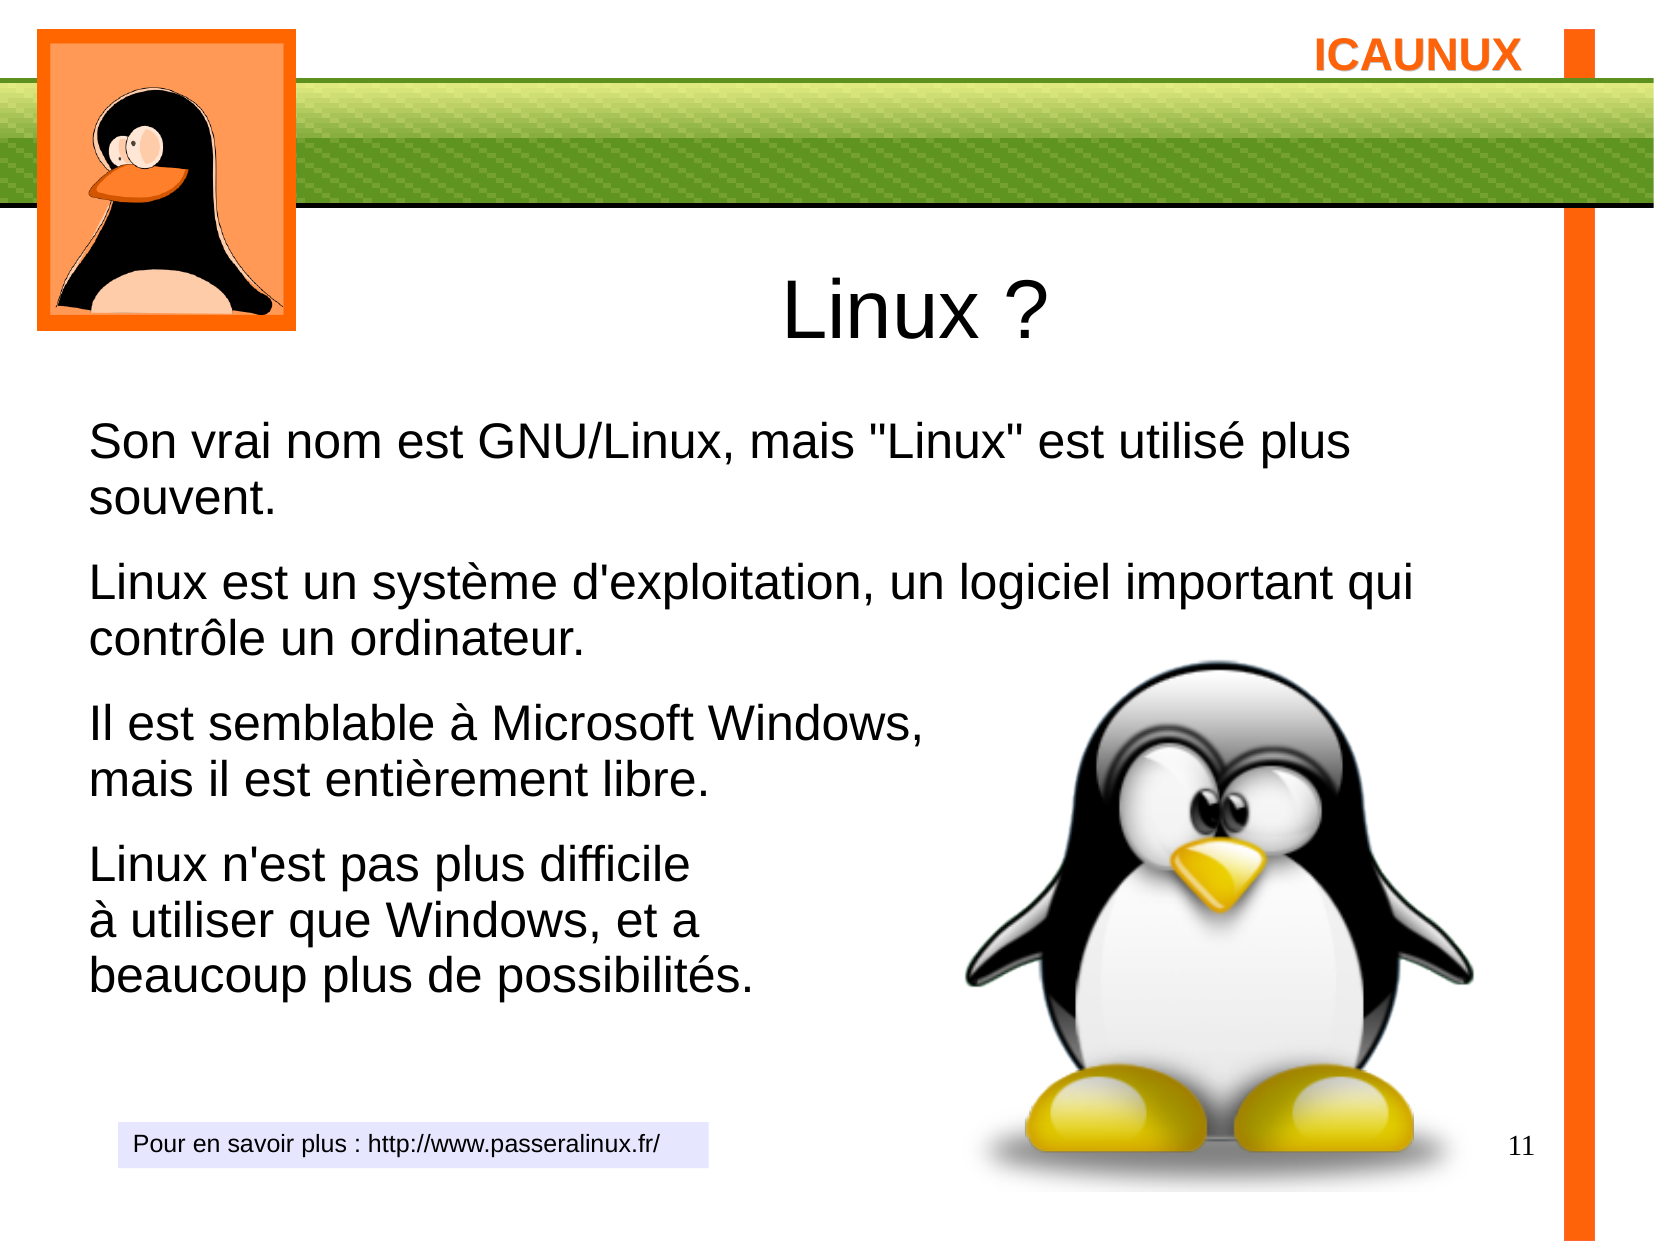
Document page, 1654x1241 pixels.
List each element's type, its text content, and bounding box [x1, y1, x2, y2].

picture [953, 658, 1487, 1193]
title Linux ? [324, 235, 1506, 384]
picture [0, 29, 1654, 331]
text_box Pour en savoir plus : http://www.passeralinux.fr/ [118, 1122, 709, 1169]
list Son vrai nom est GNU/Linux, mais "Linux" est utilisé plus souvent. Linux est un système d'exploitation, un logiciel important qui contrôle un ordinateur. Il est semblable à Microsoft Windows, mais il est entièrement libre. Linux n'est pas plus difficile à utiliser que Windows, et a beaucoup plus de possibilités. [88, 413, 1512, 1060]
